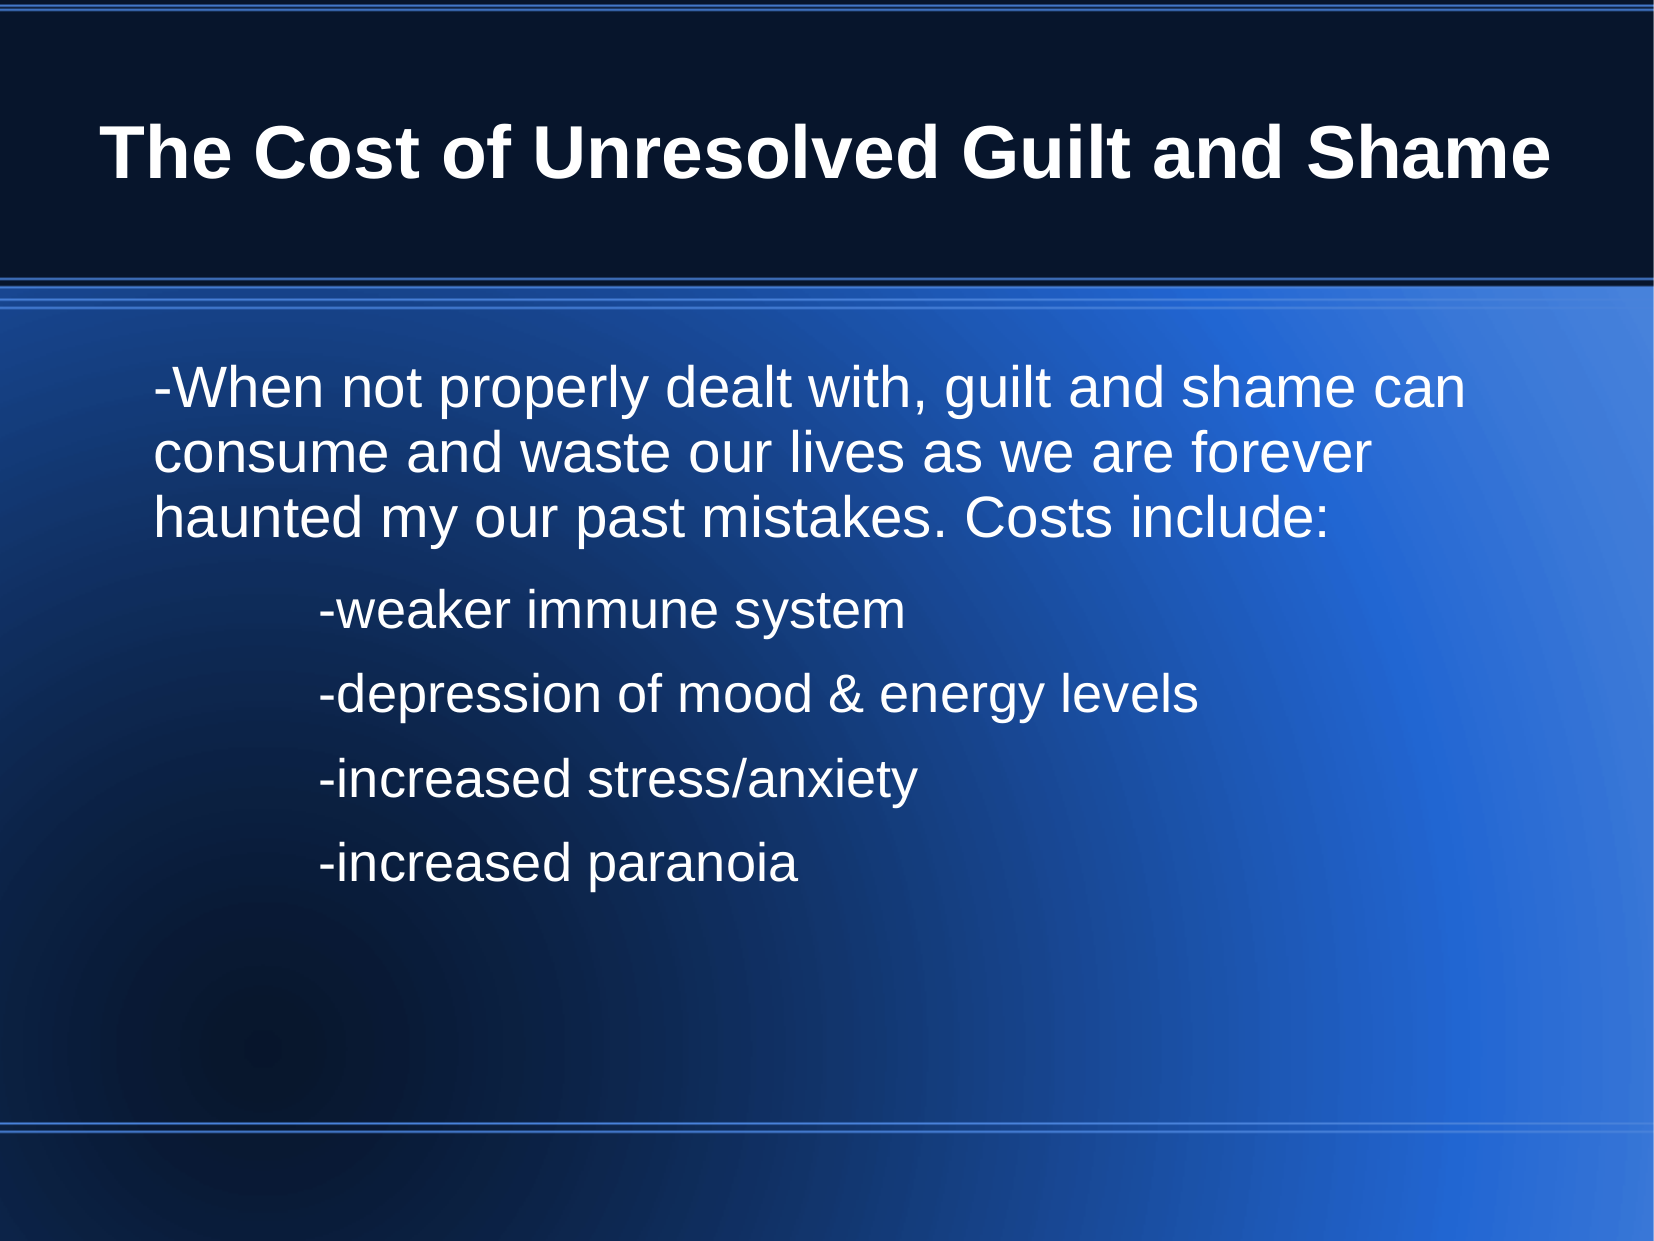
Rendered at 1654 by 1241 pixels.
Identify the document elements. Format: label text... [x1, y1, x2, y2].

list -When not properly dealt with, guilt and shame can consume and waste our lives as we are forever haunted my our past mistakes. Costs include: -weaker immune system -depression of mood & energy levels -increased stress/anxiety -increased paranoia [82, 355, 1571, 1058]
picture [0, 0, 1654, 1241]
title The Cost of Unresolved Guilt and Shame [82, 49, 1571, 257]
